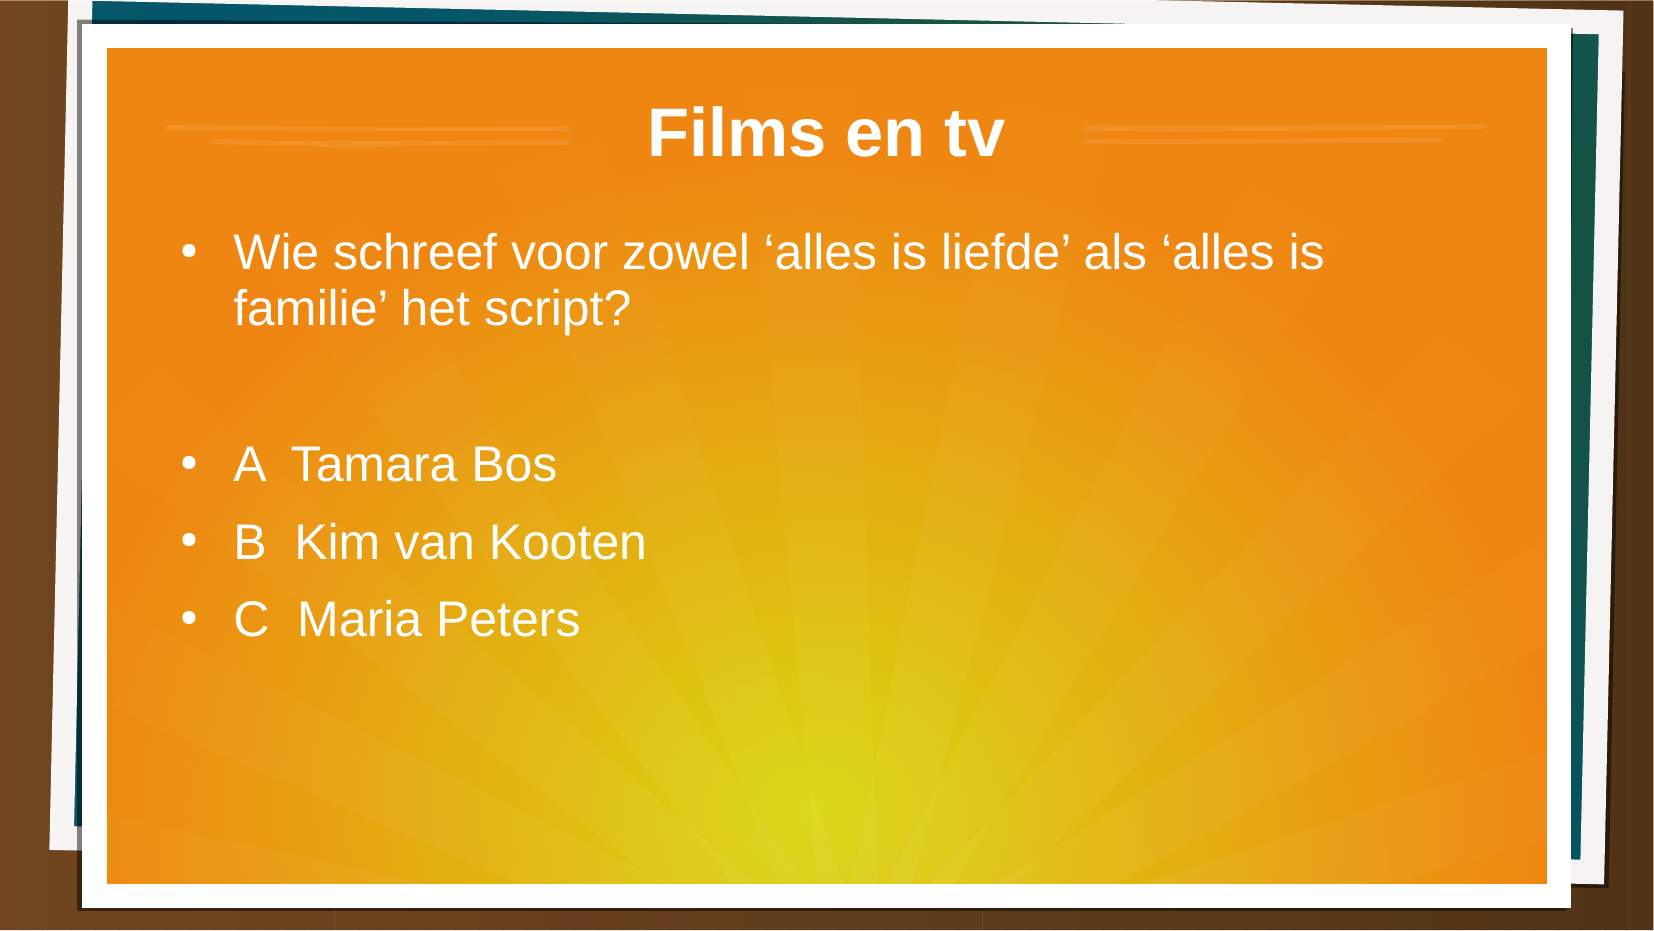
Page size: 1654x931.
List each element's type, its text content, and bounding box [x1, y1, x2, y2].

title Films en tv [566, 59, 1087, 207]
list Wie schreef voor zowel ‘alles is liefde’ als ‘alles is familie’ het script? A Tamara Bos B Kim van Kooten C Maria Peters [162, 224, 1492, 815]
